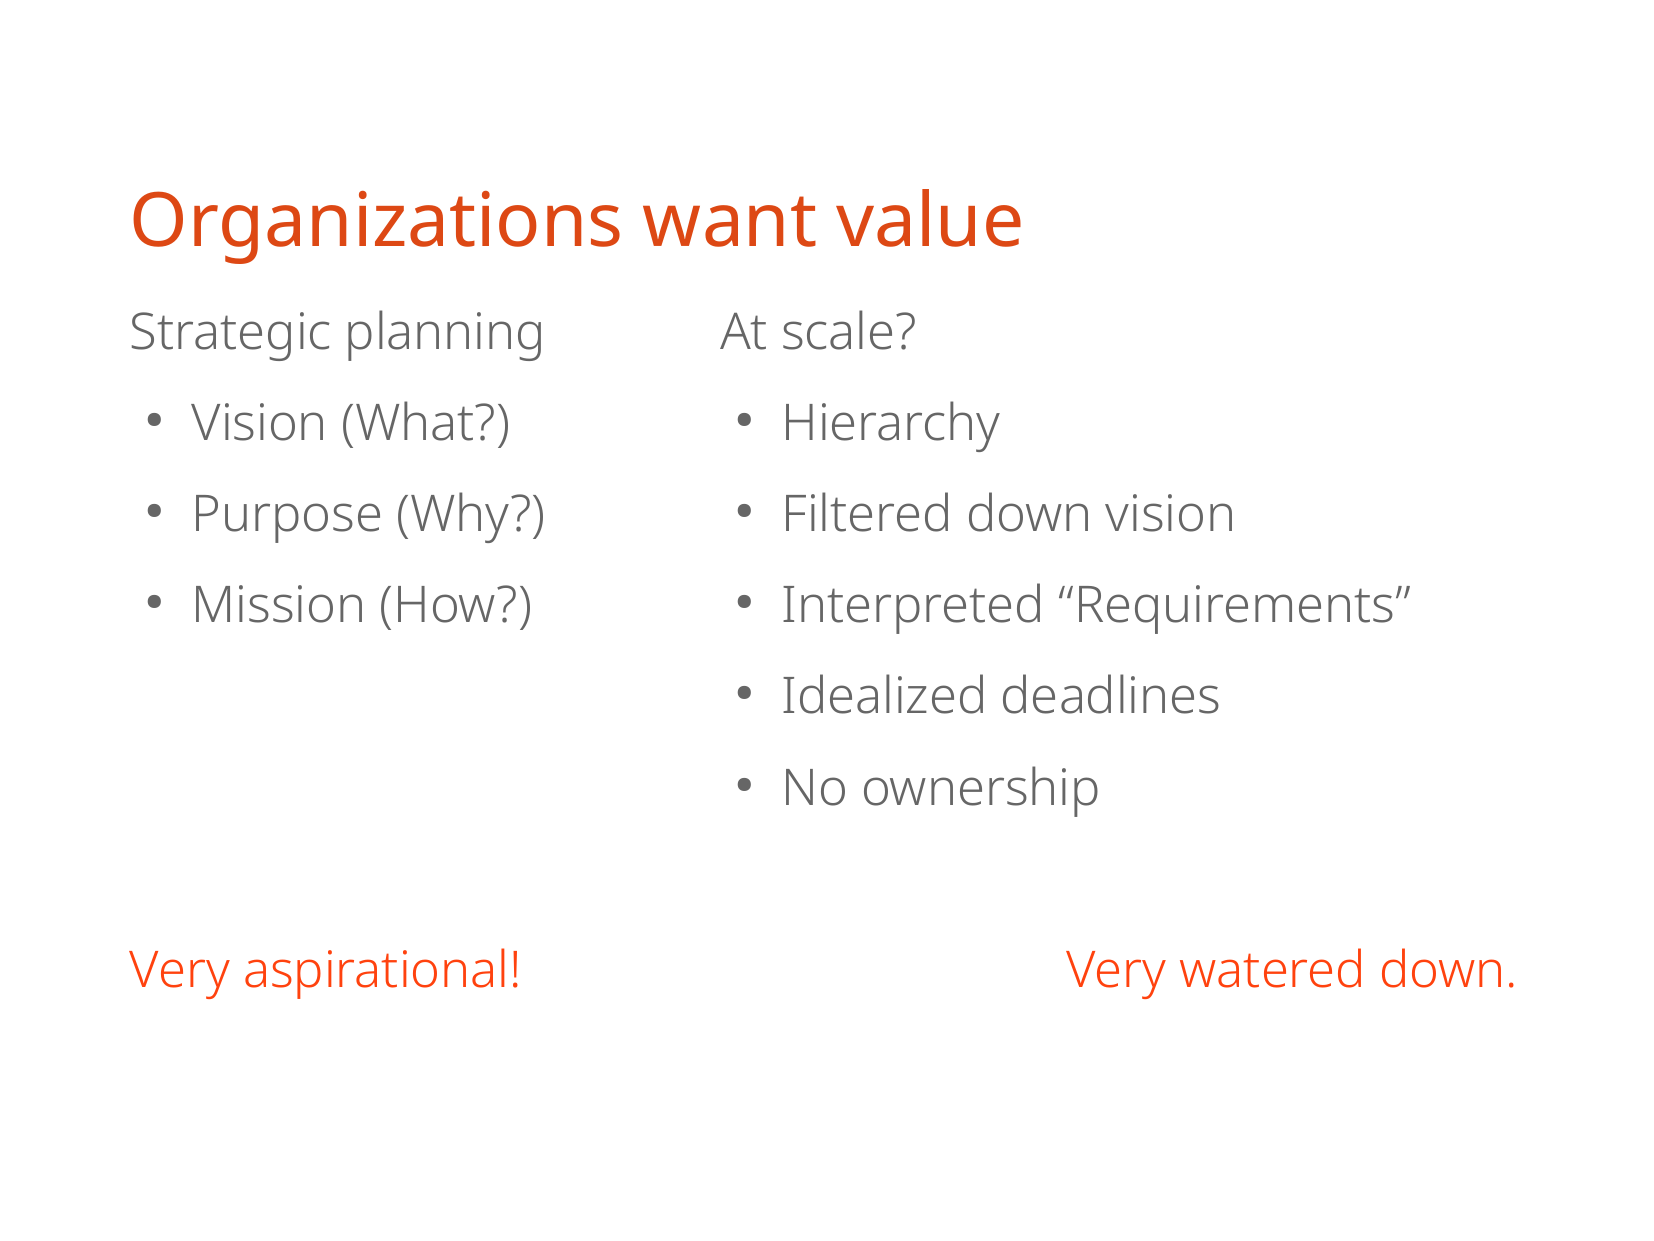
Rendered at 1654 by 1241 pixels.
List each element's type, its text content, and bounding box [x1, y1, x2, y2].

list At scale? Hierarchy Filtered down vision Interpreted “Requirements” Idealized deadlines No ownership Very watered down. [720, 295, 1519, 1010]
list Strategic planning Vision (What?) Purpose (Why?) Mission (How?) Very aspirational! [129, 295, 720, 1010]
title Organizations want value [129, 153, 1518, 281]
